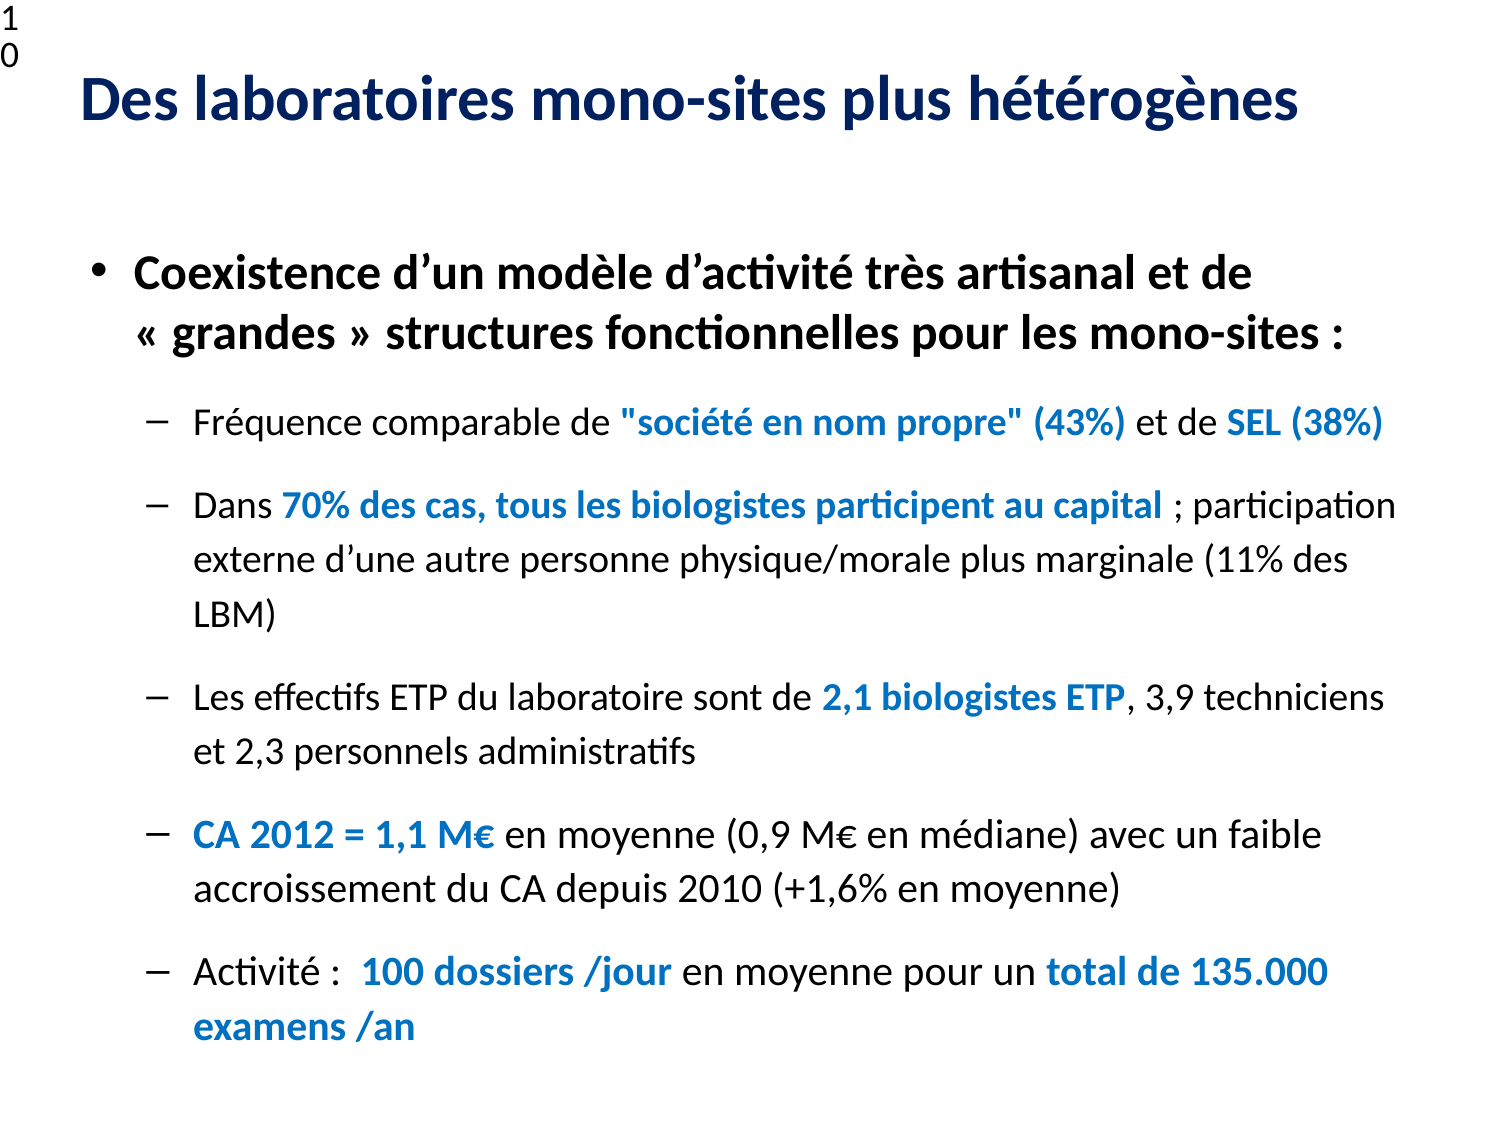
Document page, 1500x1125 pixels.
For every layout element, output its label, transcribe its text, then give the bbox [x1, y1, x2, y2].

title Des laboratoires mono-sites plus hétérogènes [64, 30, 1415, 159]
list Coexistence d’un modèle d’activité très artisanal et de « grandes » structures fonctionnelles pour les mono-sites : Fréquence comparable de "société en nom propre" (43%) et de SEL (38%) Dans 70% des cas, tous les biologistes participent au capital ; participation externe d’une autre personne physique/morale plus marginale (11% des LBM) Les effectifs ETP du laboratoire sont de 2,1 biologistes ETP, 3,9 techniciens et 2,3 personnels administratifs CA 2012 = 1,1 M€ en moyenne (0,9 M€ en médiane) avec un faible accroissement du CA depuis 2010 (+1,6% en moyenne) Activité : 100 dossiers /jour en moyenne pour un total de 135.000 examens /an [75, 231, 1436, 1083]
